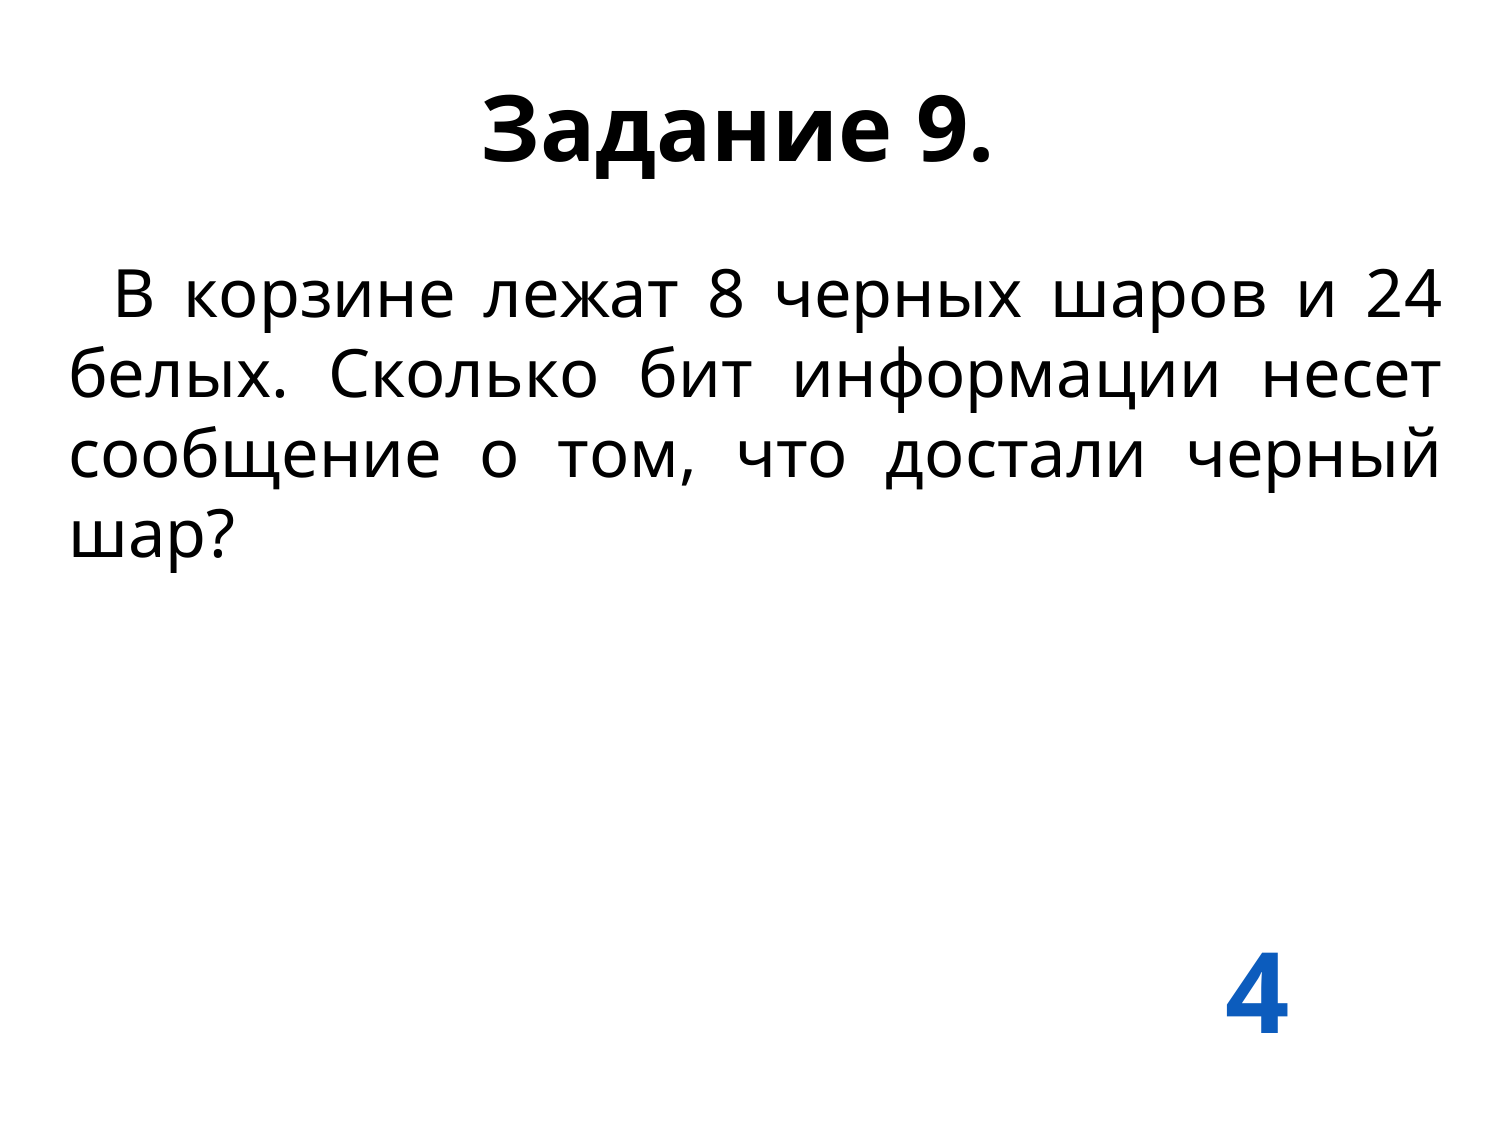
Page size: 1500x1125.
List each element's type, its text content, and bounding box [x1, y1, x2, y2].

text_box 4 [1210, 913, 1418, 1064]
title Задание 9. [75, 62, 1426, 243]
list В корзине лежат 8 черных шаров и 24 белых. Сколько бит информации несет сообщение о том, что достали черный шар? [53, 243, 1459, 1083]
